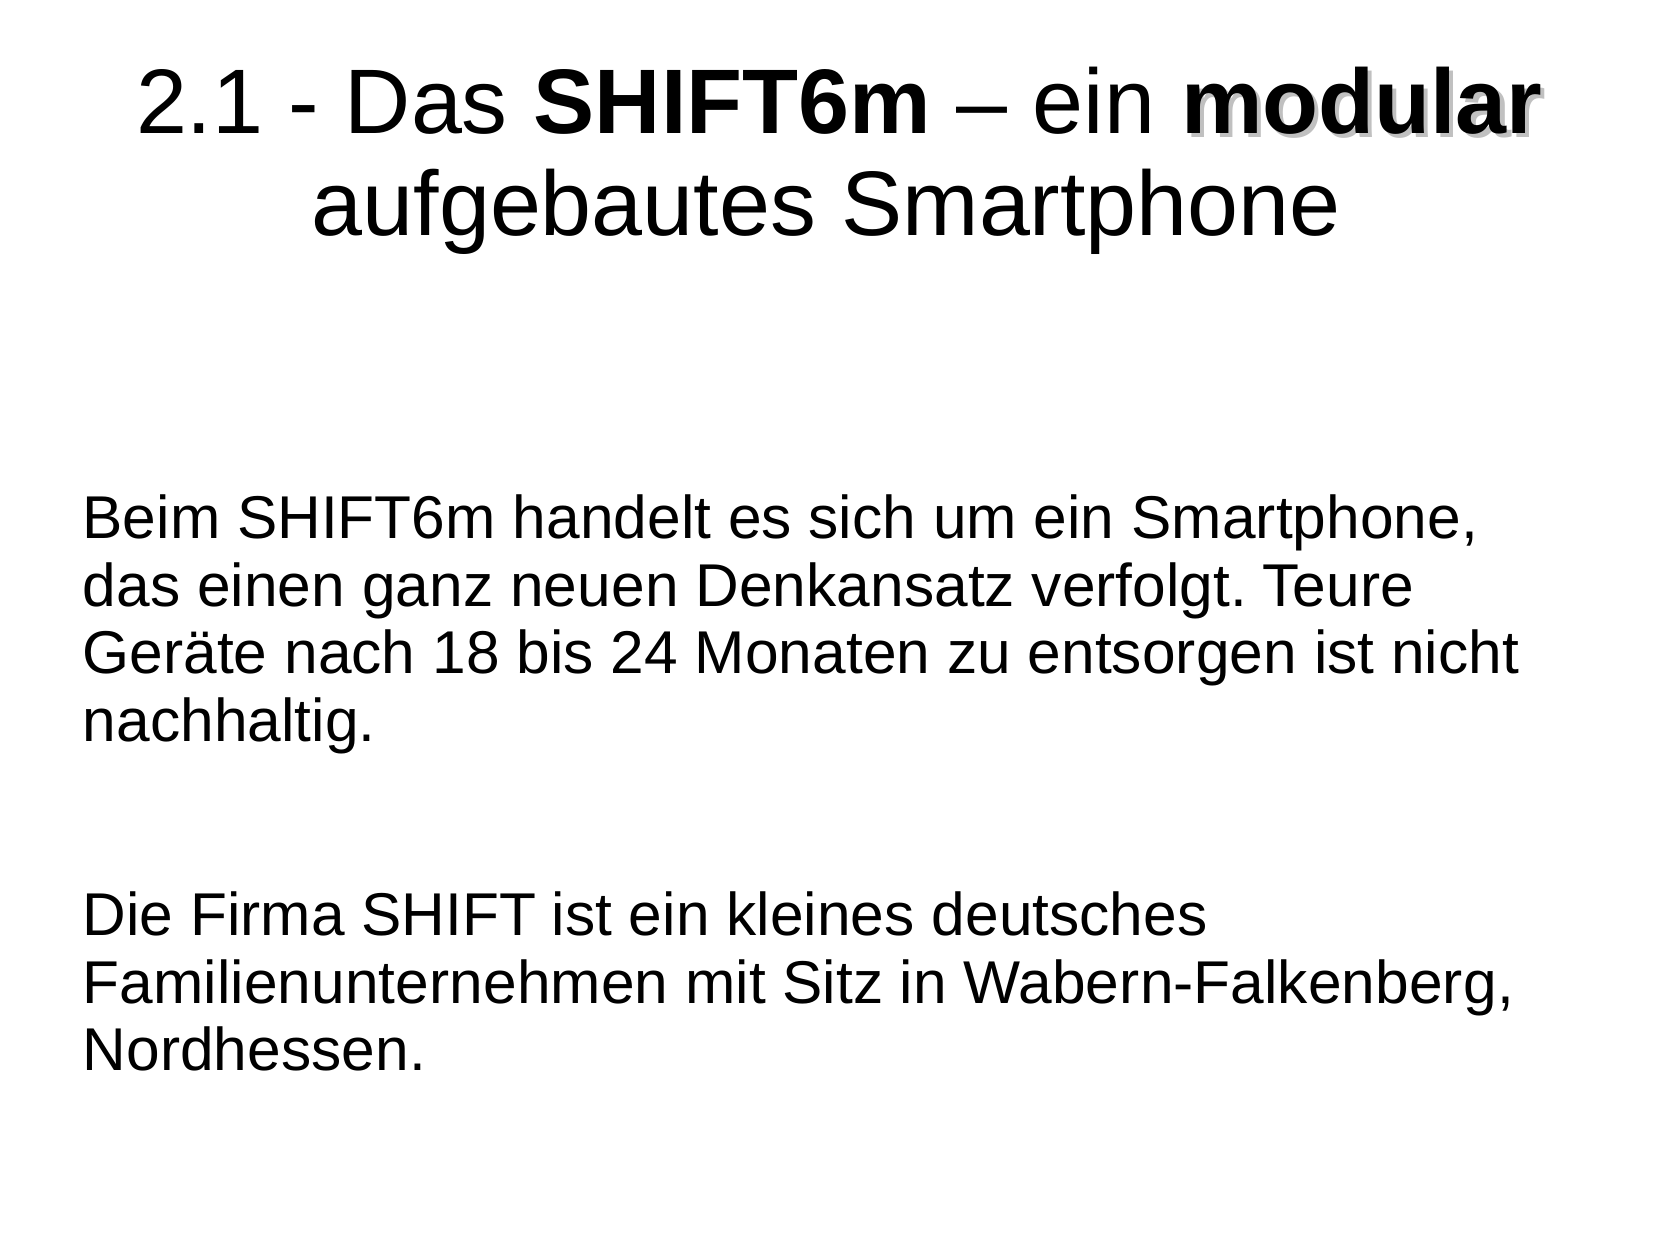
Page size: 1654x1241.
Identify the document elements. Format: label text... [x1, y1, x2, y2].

list Beim SHIFT6m handelt es sich um ein Smartphone, das einen ganz neuen Denkansatz verfolgt. Teure Geräte nach 18 bis 24 Monaten zu entsorgen ist nicht nachhaltig. Die Firma SHIFT ist ein kleines deutsches Familienunternehmen mit Sitz in Wabern-Falkenberg, Nordhessen. [82, 290, 1571, 1134]
title 2.1 - Das SHIFT6m – ein modular aufgebautes Smartphone [82, 36, 1571, 269]
